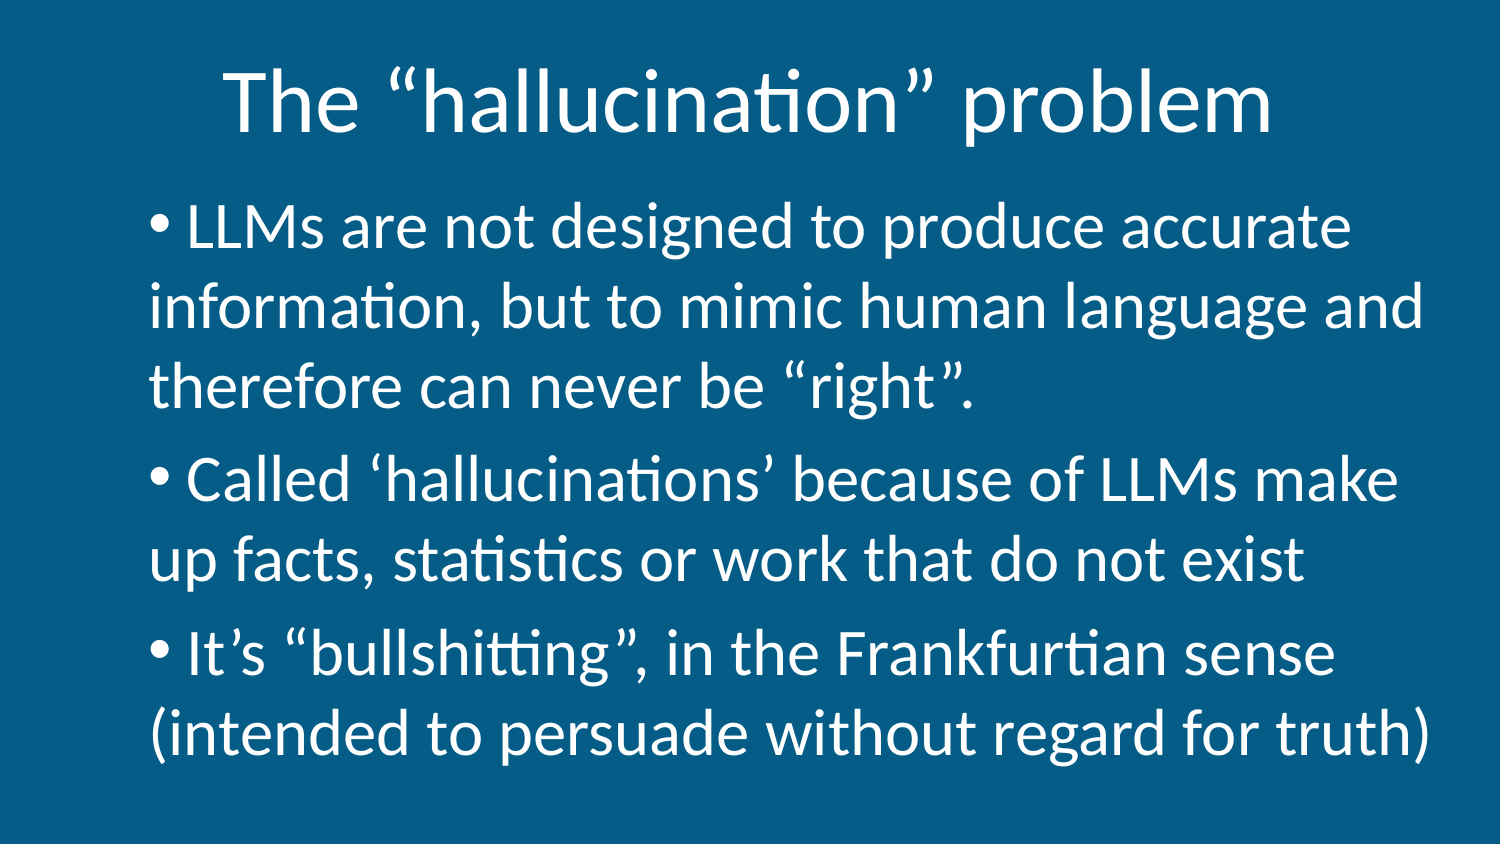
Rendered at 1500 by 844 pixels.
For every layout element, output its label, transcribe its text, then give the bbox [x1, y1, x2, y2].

title The “hallucination” problem [75, 33, 1425, 174]
list LLMs are not designed to produce accurate information, but to mimic human language and therefore can never be “right”. Called ‘hallucinations’ because of LLMs make up facts, statistics or work that do not exist It’s “bullshitting”, in the Frankfurtian sense (intended to persuade without regard for truth) [75, 174, 1465, 816]
